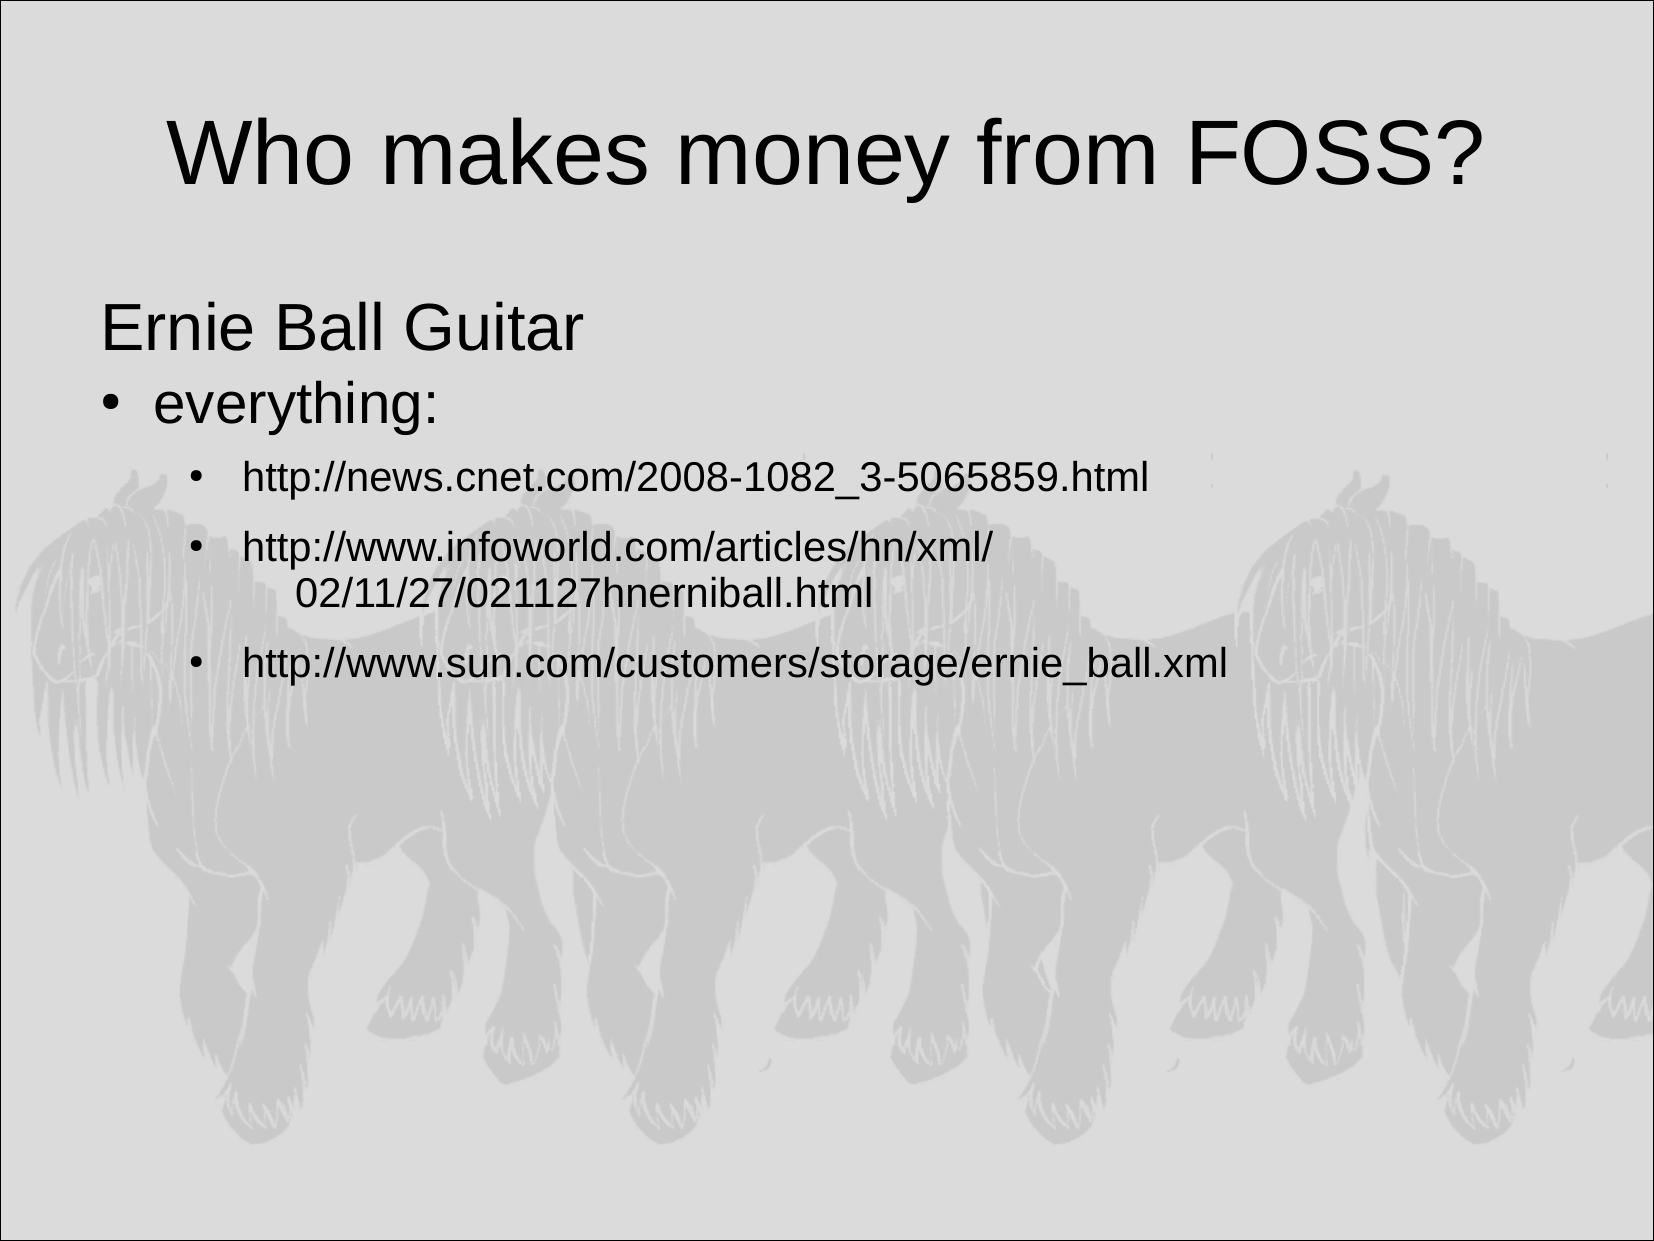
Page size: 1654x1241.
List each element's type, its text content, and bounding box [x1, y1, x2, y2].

title Who makes money from FOSS? [82, 49, 1571, 257]
list Ernie Ball Guitar everything: http://news.cnet.com/2008-1082_3-5065859.html http://www.infoworld.com/articles/hn/xml/02/11/27/021127hnerniball.html http://www.sun.com/customers/storage/ernie_ball.xml [82, 290, 1571, 1094]
